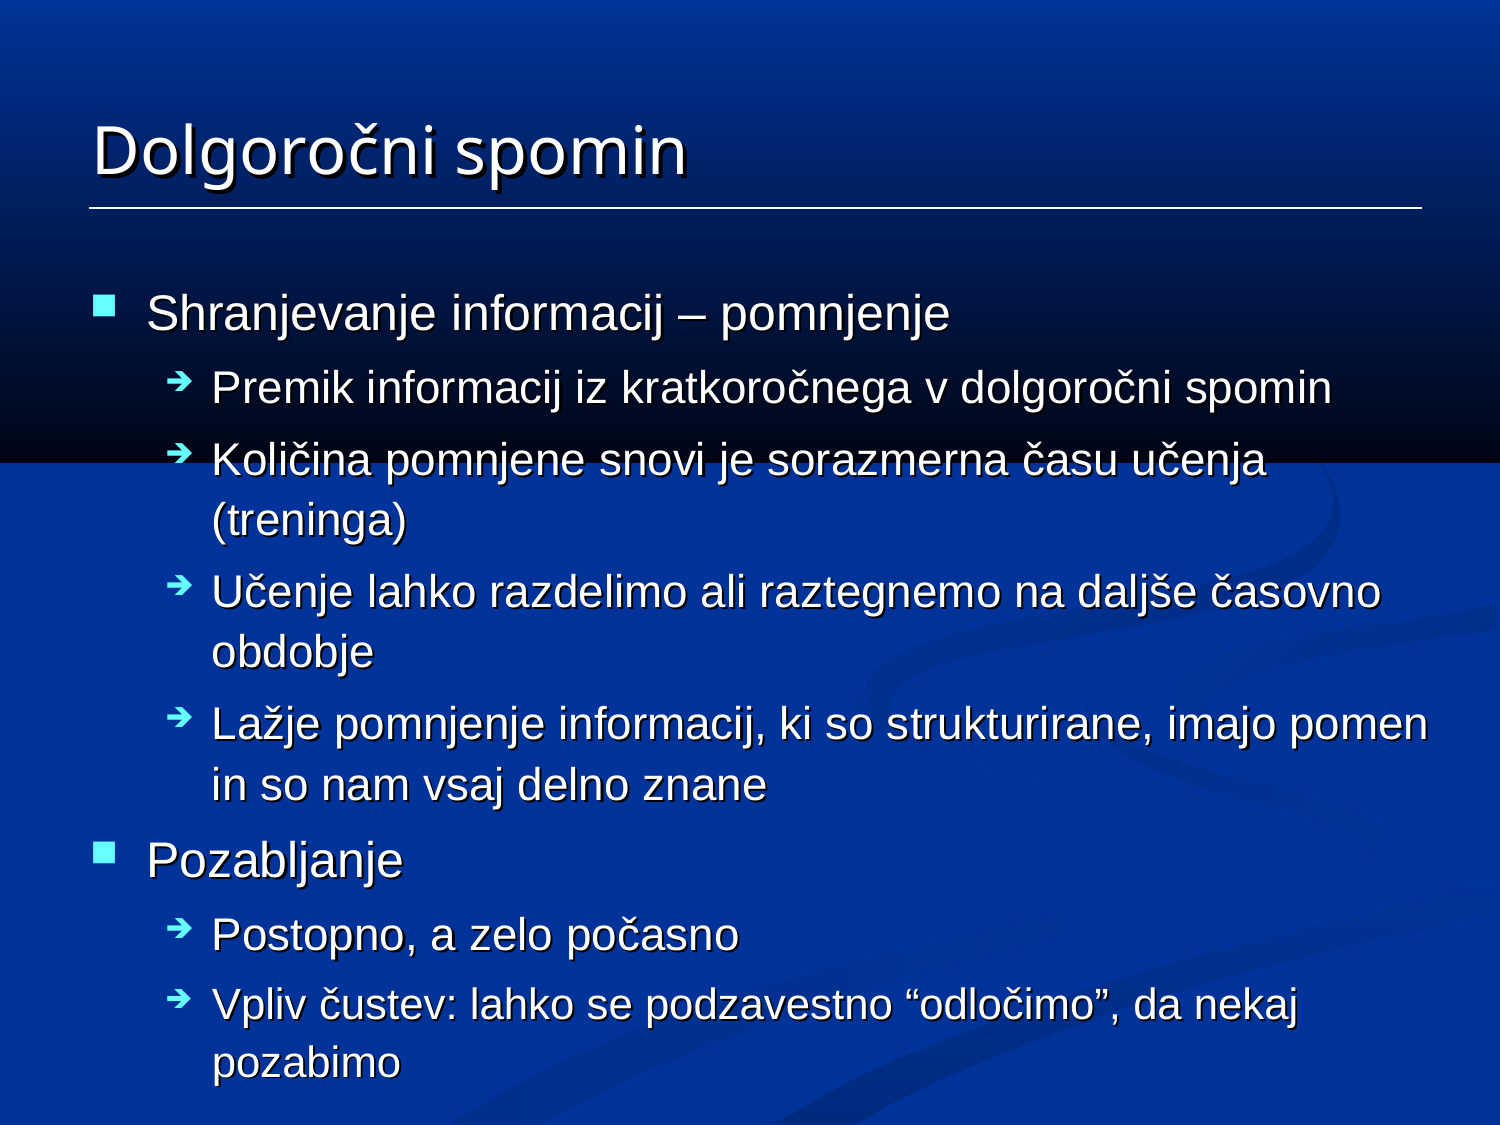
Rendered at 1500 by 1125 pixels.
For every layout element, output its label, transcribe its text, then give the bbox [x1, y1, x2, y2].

text_box Dolgoročni spomin [76, 54, 1352, 242]
list Shranjevanje informacij – pomnjenje Premik informacij iz kratkoročnega v dolgoročni spomin Količina pomnjene snovi je sorazmerna času učenja (treninga) Učenje lahko razdelimo ali raztegnemo na daljše časovno obdobje Lažje pomnjenje informacij, ki so strukturirane, imajo pomen in so nam vsaj delno znane Pozabljanje Postopno, a zelo počasno Vpliv čustev: lahko se podzavestno “odločimo”, da nekaj pozabimo [74, 267, 1459, 1094]
